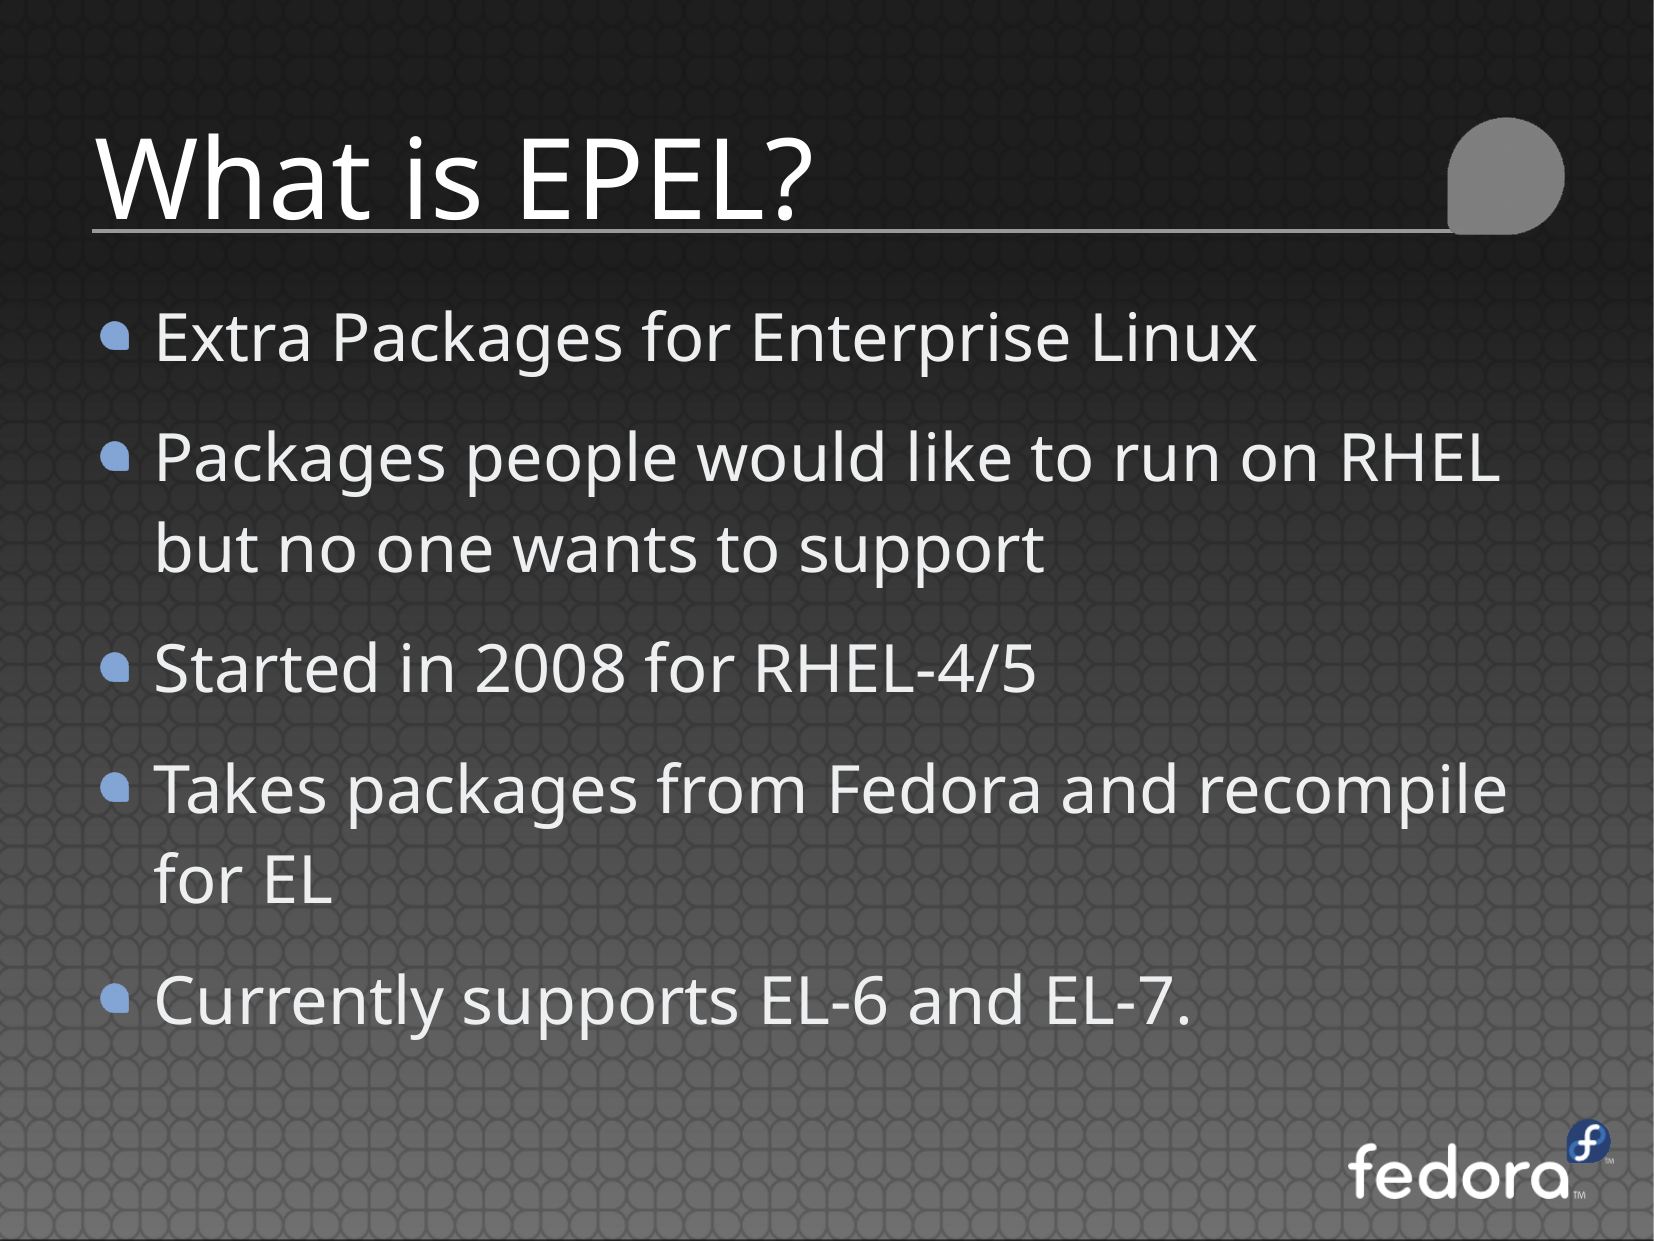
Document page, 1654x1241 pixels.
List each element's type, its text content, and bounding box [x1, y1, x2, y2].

title What is EPEL? [94, 100, 1426, 251]
list Extra Packages for Enterprise Linux Packages people would like to run on RHEL but no one wants to support Started in 2008 for RHEL-4/5 Takes packages from Fedora and recompile for EL Currently supports EL-6 and EL-7. [82, 290, 1571, 1094]
picture [0, 0, 1654, 1241]
